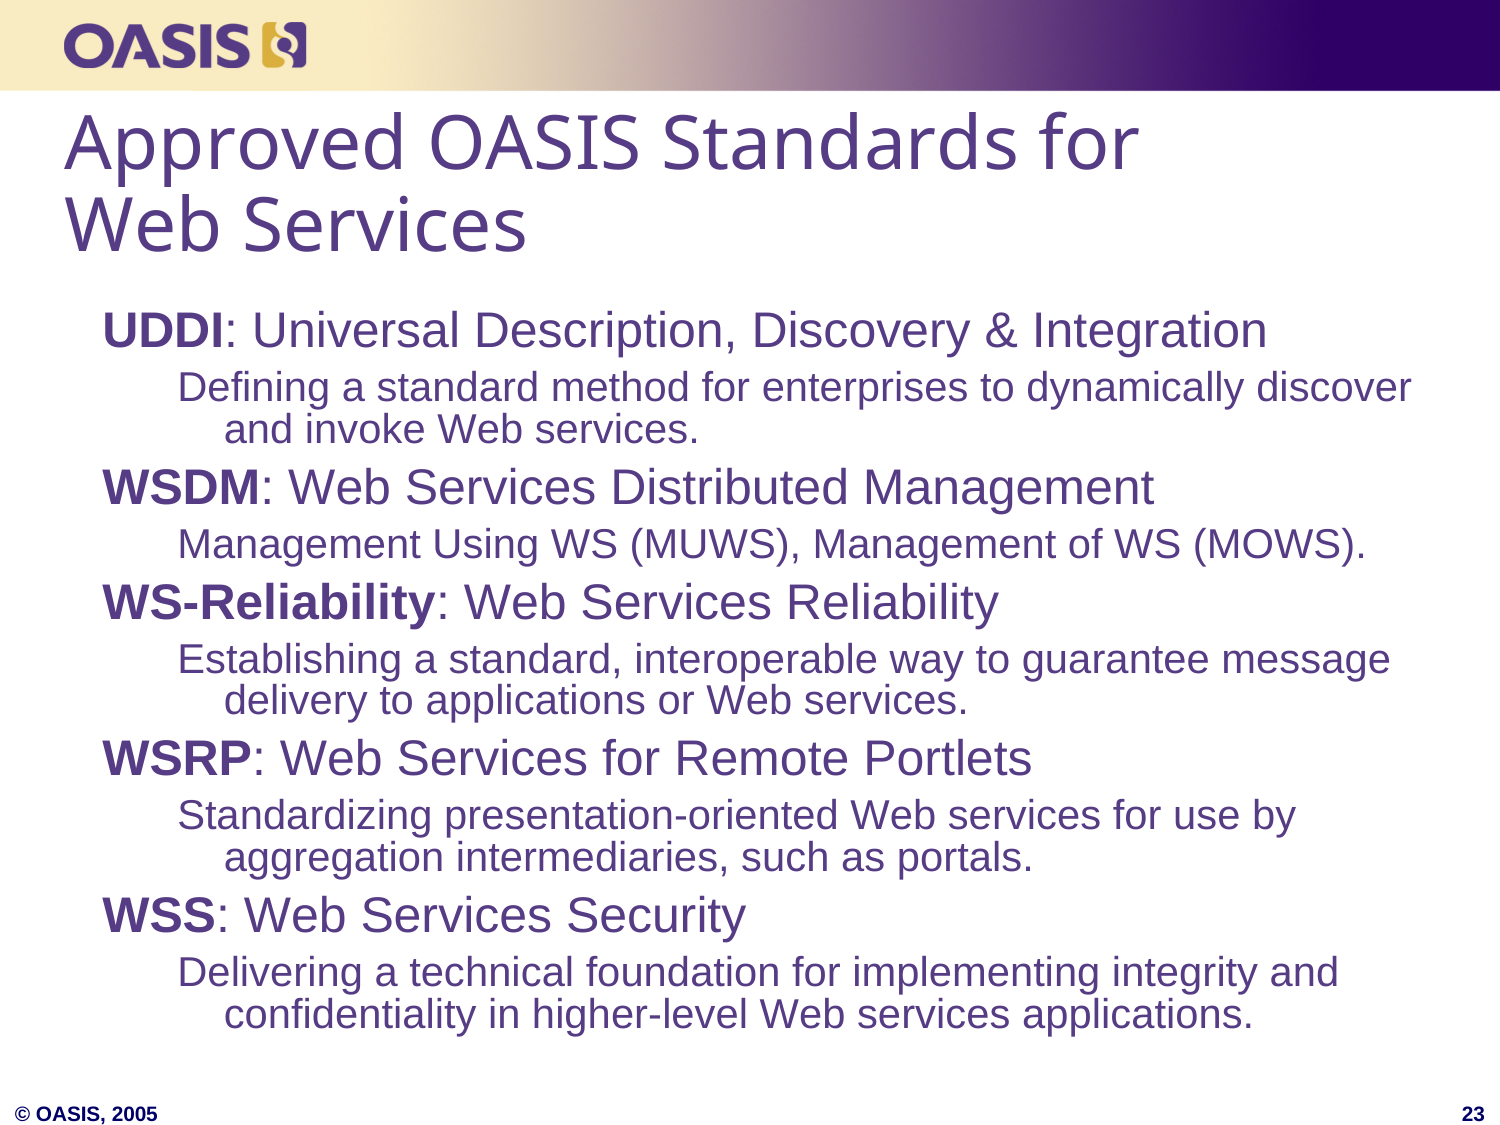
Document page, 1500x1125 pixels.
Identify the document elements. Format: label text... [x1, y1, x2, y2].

picture [0, 0, 1500, 1125]
title Approved OASIS Standards for Web Services [49, 99, 1200, 276]
list UDDI: Universal Description, Discovery & Integration Defining a standard method for enterprises to dynamically discover and invoke Web services. WSDM: Web Services Distributed Management Management Using WS (MUWS), Management of WS (MOWS). WS-Reliability: Web Services Reliability Establishing a standard, interoperable way to guarantee message delivery to applications or Web services. WSRP: Web Services for Remote Portlets Standardizing presentation-oriented Web services for use by aggregation intermediaries, such as portals. WSS: Web Services Security Delivering a technical foundation for implementing integrity and confidentiality in higher-level Web services applications. [87, 299, 1463, 1093]
